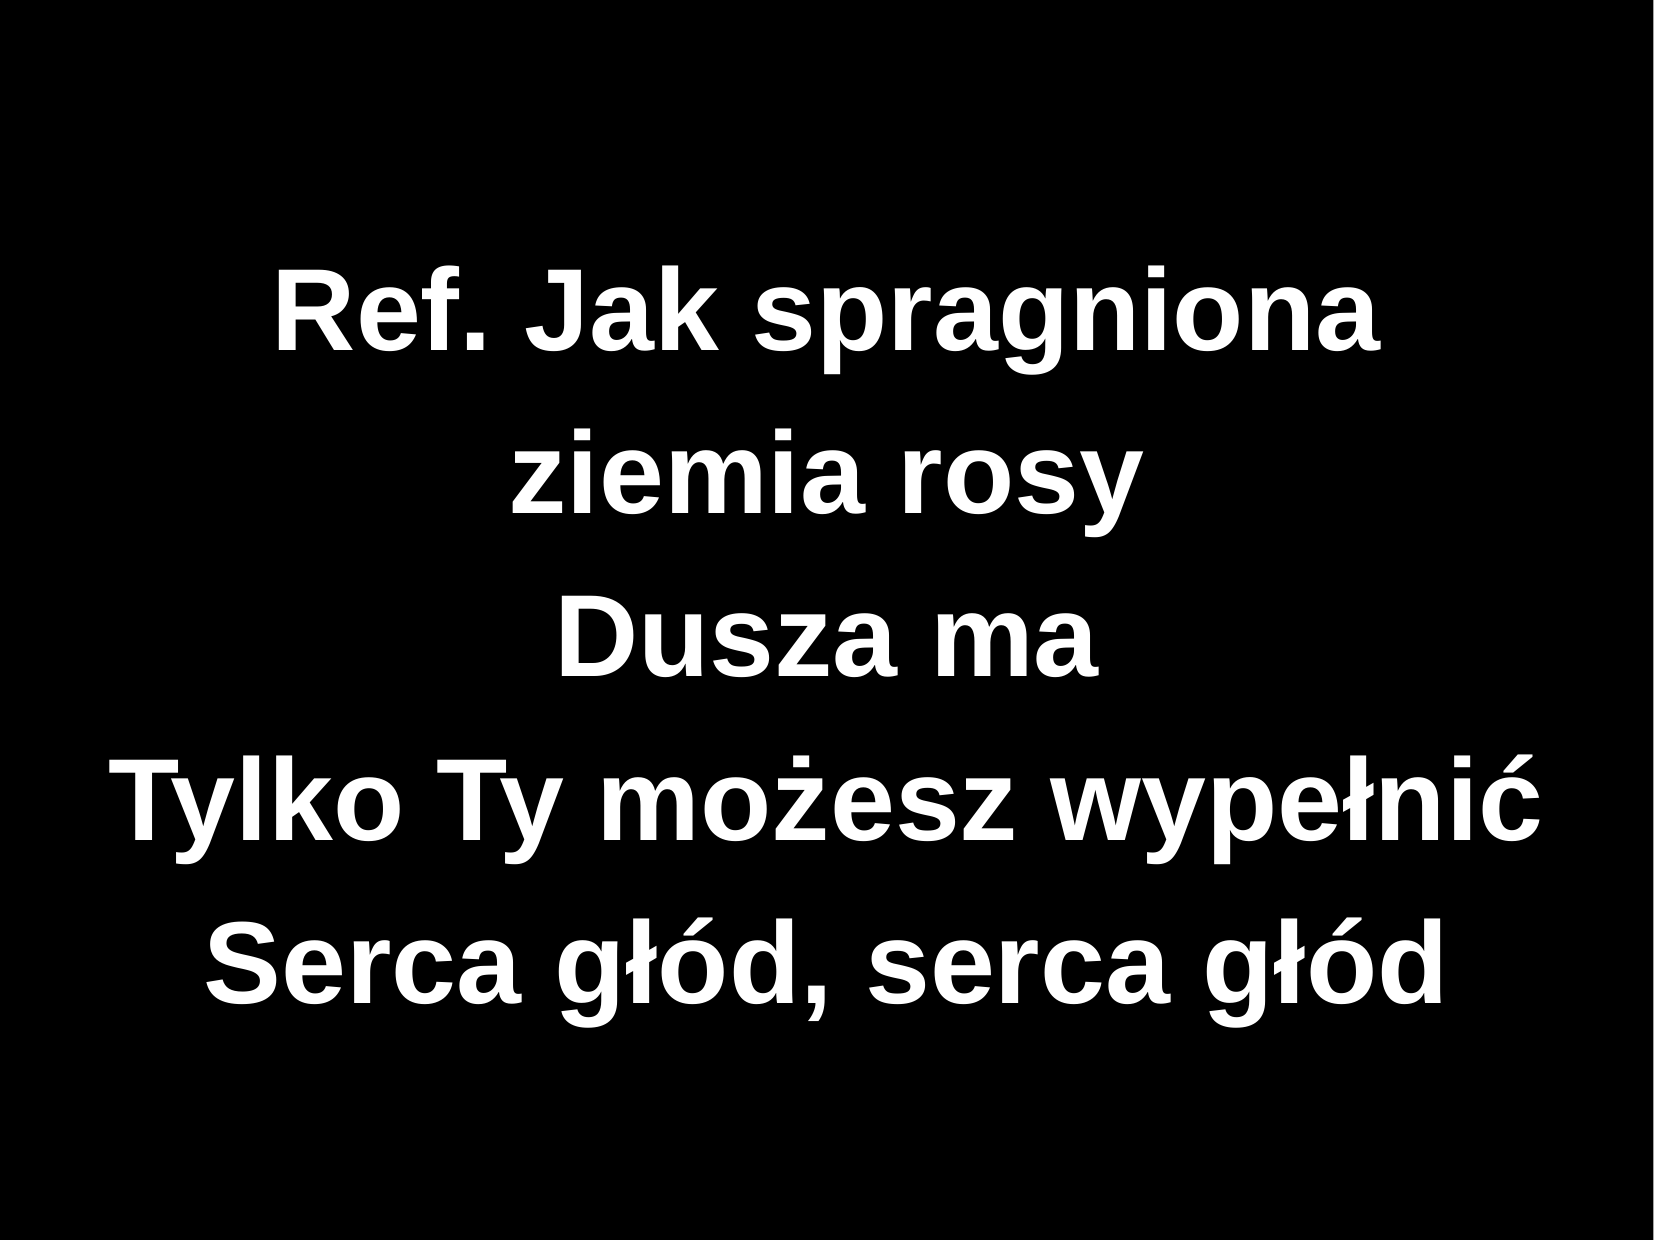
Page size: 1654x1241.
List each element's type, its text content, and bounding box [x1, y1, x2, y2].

subtitle Ref. Jak spragniona ziemia rosy Dusza ma Tylko Ty możesz wypełnić Serca głód, serca głód [0, 0, 1654, 1241]
